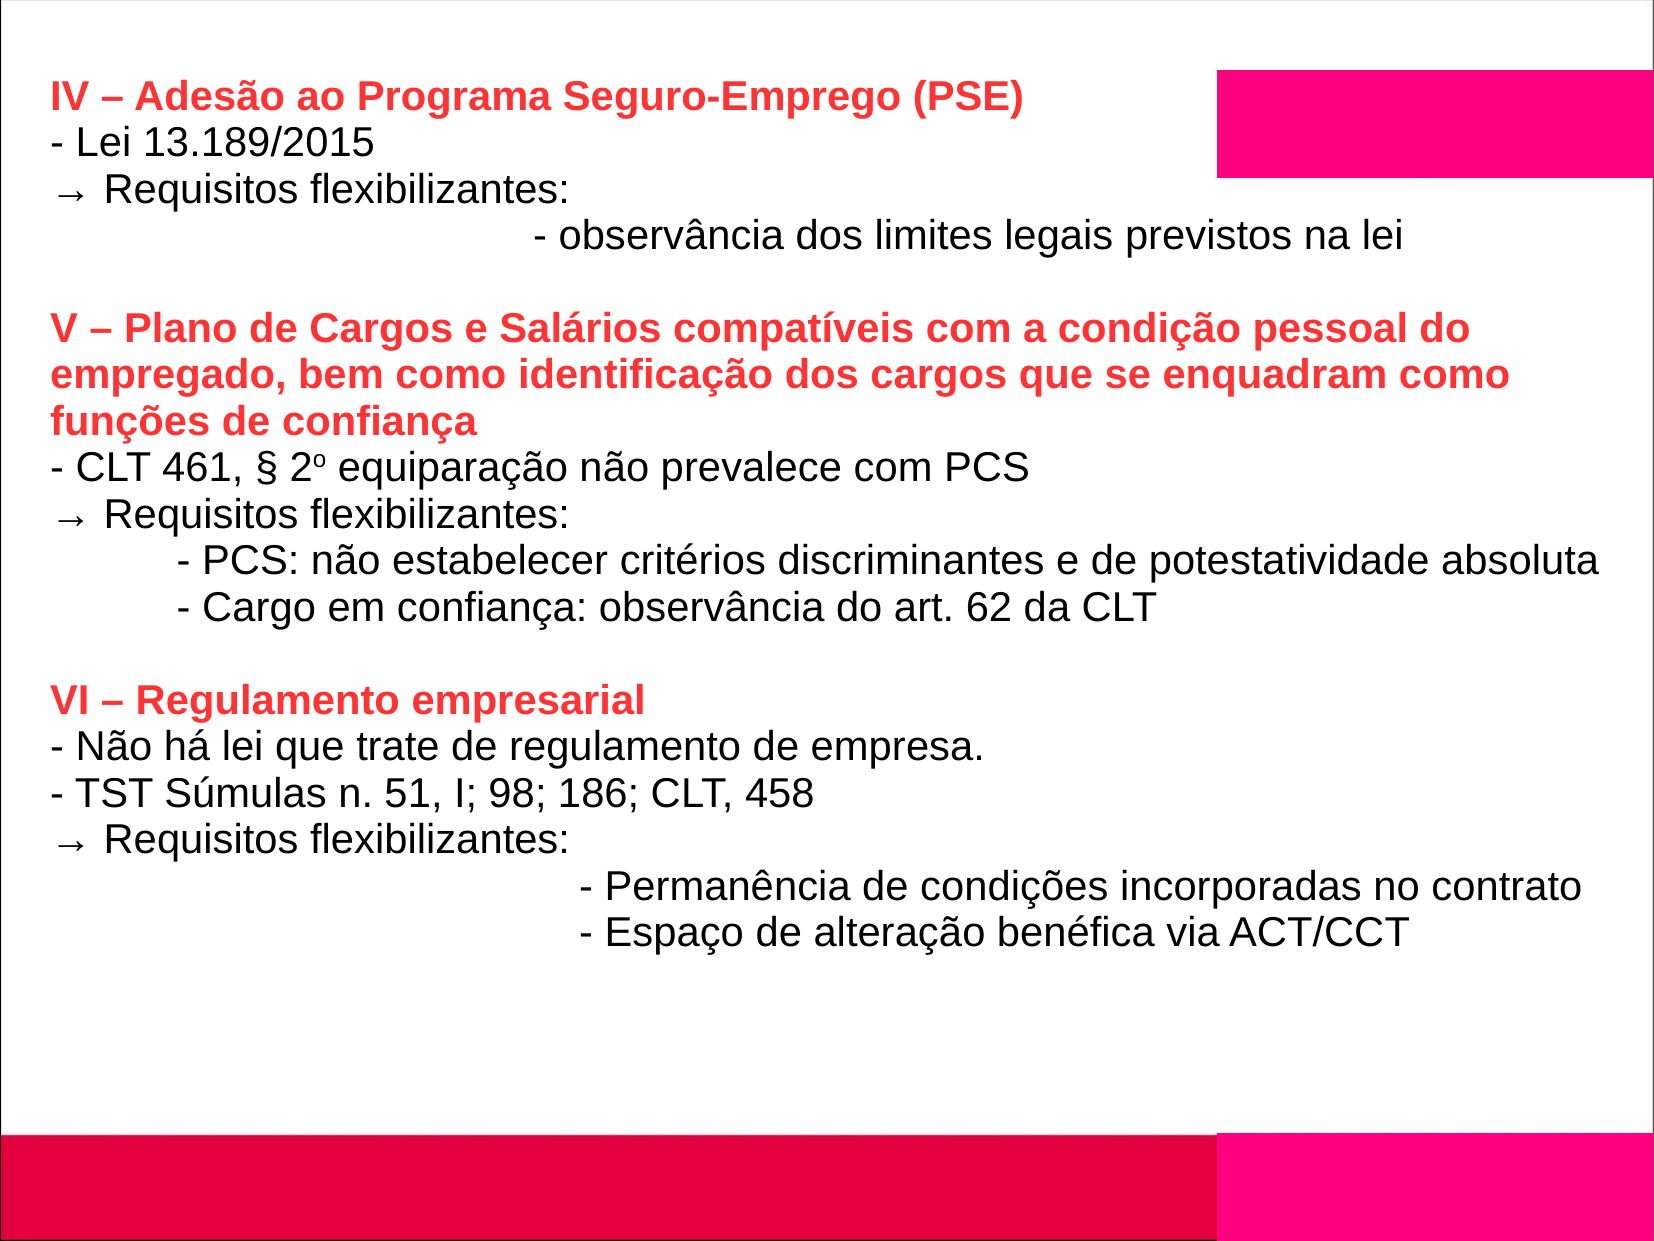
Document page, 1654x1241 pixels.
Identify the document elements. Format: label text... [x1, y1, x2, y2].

picture [0, 0, 1654, 1241]
text_box IV – Adesão ao Programa Seguro-Emprego (PSE) - Lei 13.189/2015 → Requisitos flexibilizantes: - observância dos limites legais previstos na lei V – Plano de Cargos e Salários compatíveis com a condição pessoal do empregado, bem como identificação dos cargos que se enquadram como funções de confiança - CLT 461, § 2o equiparação não prevalece com PCS → Requisitos flexibilizantes: - PCS: não estabelecer critérios discriminantes e de potestatividade absoluta - Cargo em confiança: observância do art. 62 da CLT VI – Regulamento empresarial - Não há lei que trate de regulamento de empresa. - TST Súmulas n. 51, I; 98; 186; CLT, 458 → Requisitos flexibilizantes: - Permanência de condições incorporadas no contrato - Espaço de alteração benéfica via ACT/CCT [35, 64, 1619, 974]
